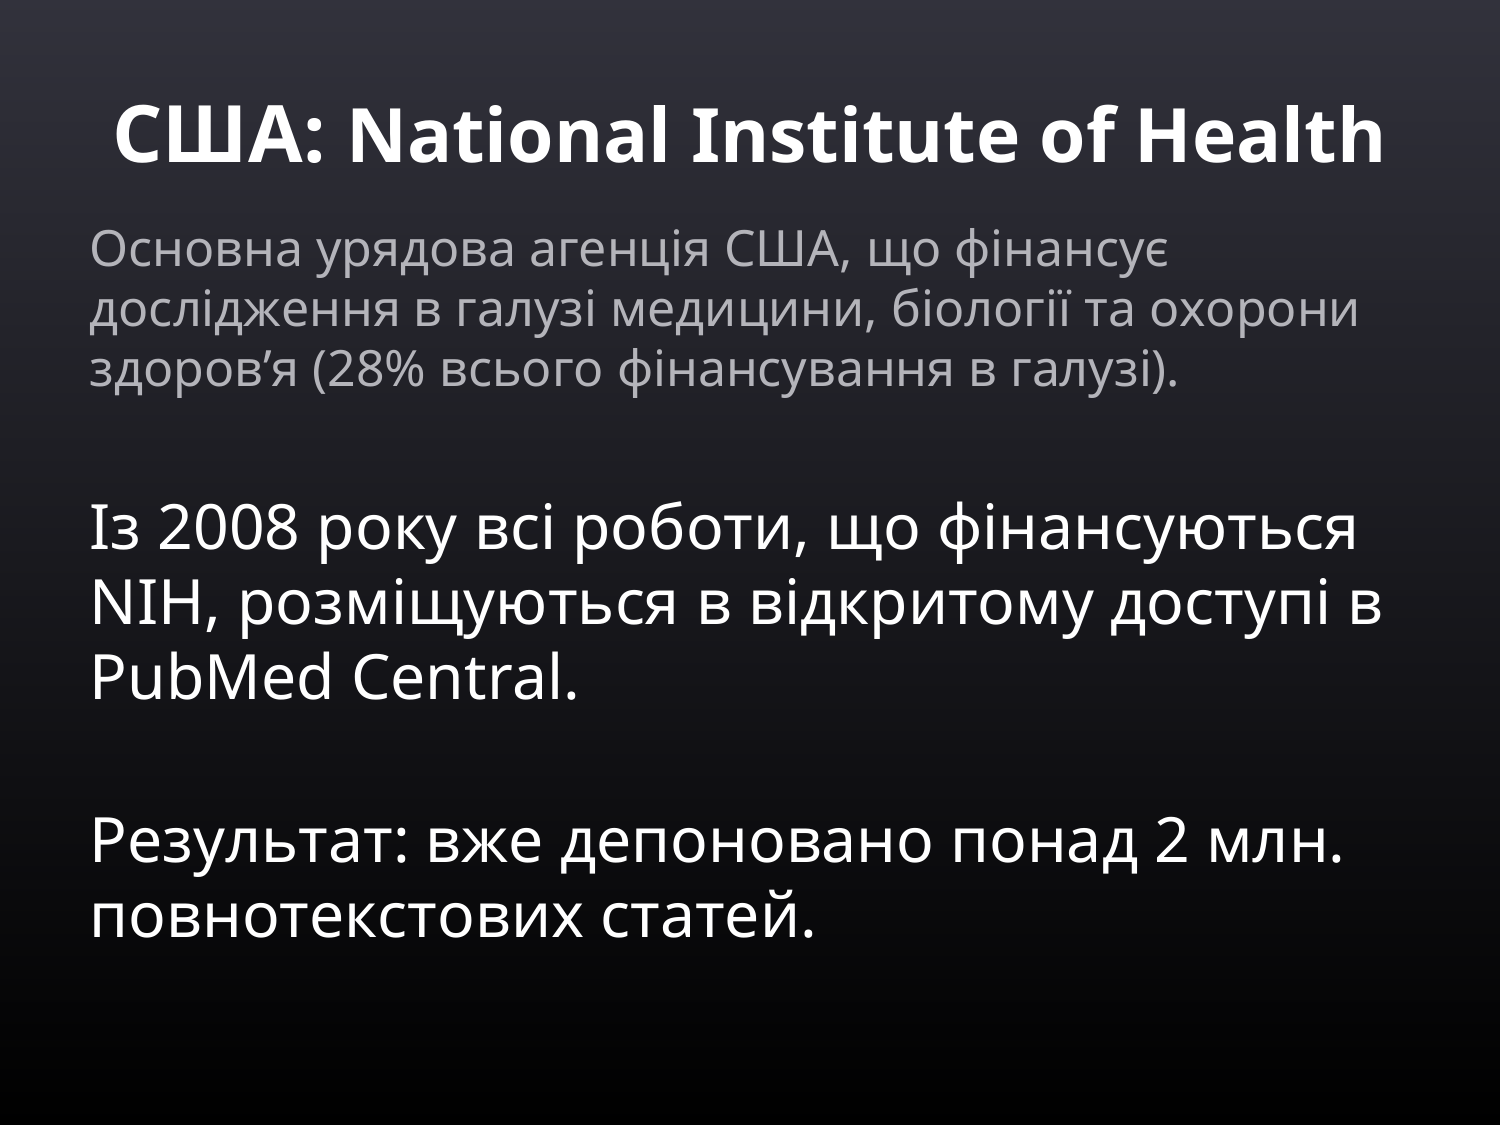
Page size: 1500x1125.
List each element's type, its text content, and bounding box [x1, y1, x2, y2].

text_box Результат: вже депоновано понад 2 млн. повнотекстових статей. [74, 762, 1463, 988]
title США: National Institute of Health [24, 31, 1476, 232]
text_box Із 2008 року всі роботи, що фінансуються NIH, розміщуються в відкритому доступі в PubMed Central. [74, 487, 1463, 713]
text_box Основна урядова агенція США, що фінансує дослідження в галузі медицини, біології та охорони здоров’я (28% всього фінансування в галузі). [74, 200, 1463, 413]
